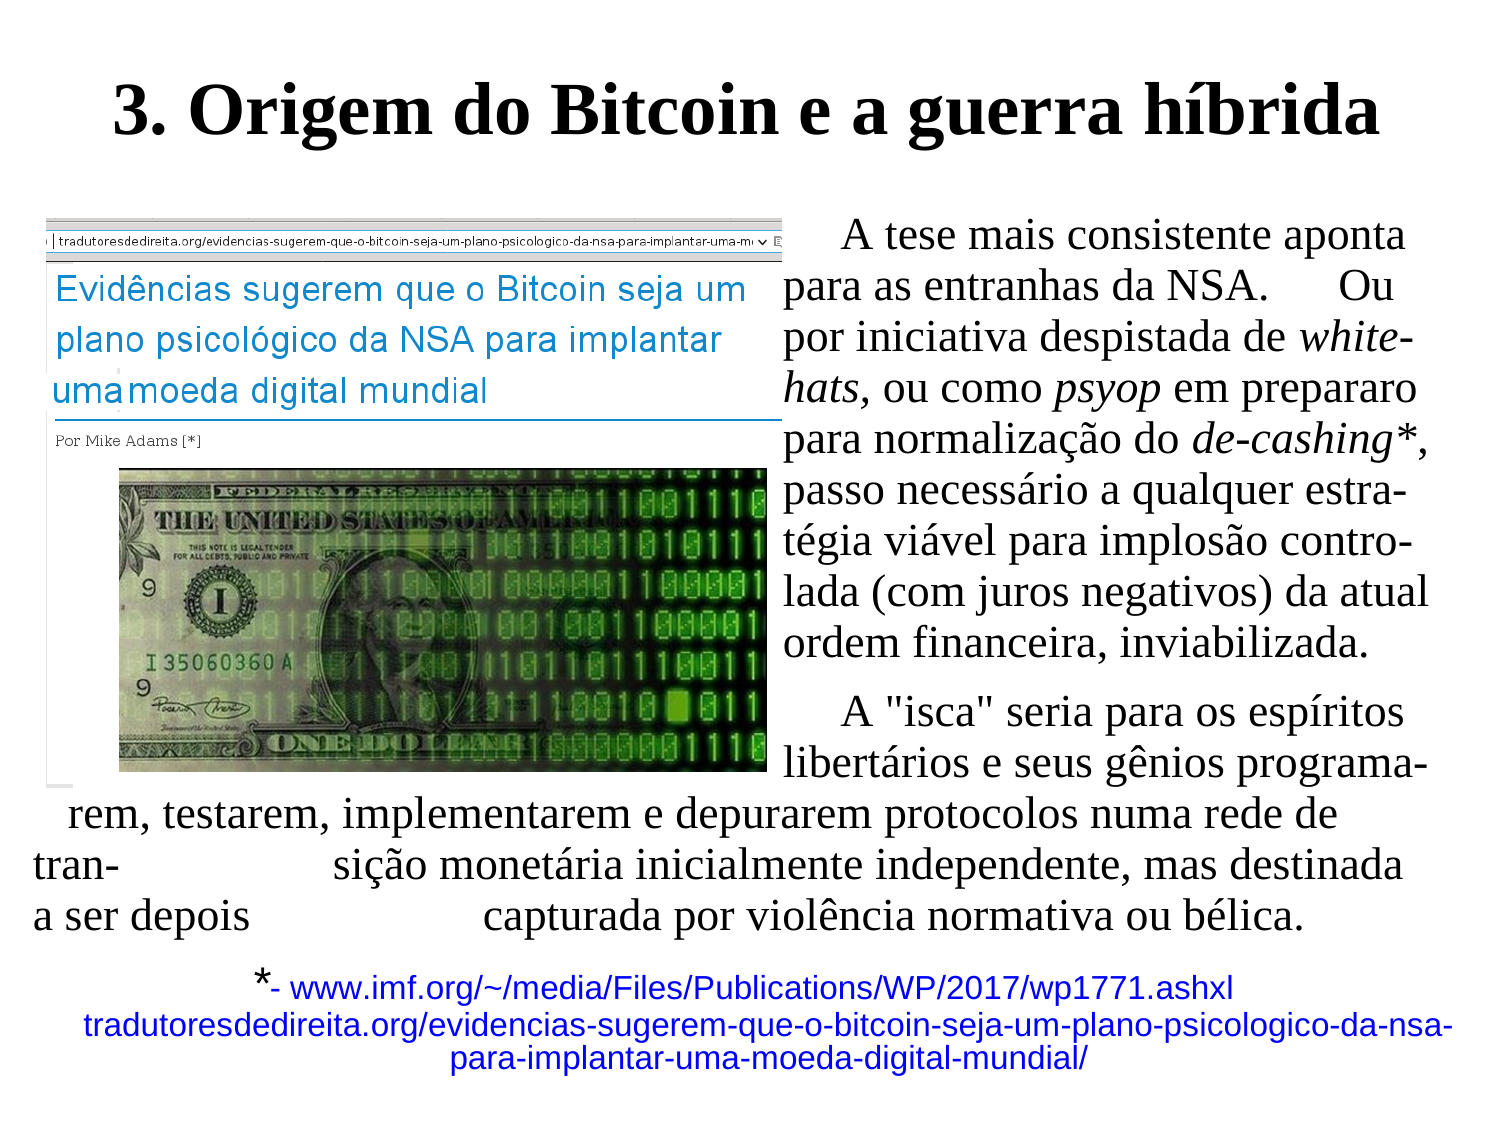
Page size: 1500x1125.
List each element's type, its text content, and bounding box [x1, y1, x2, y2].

text_box *- www.imf.org/~/media/Files/Publications/WP/2017/wp1771.ashxl tradutoresdedireita.org/evidencias-sugerem-que-o-bitcoin-seja-um-plano-psicologico-da-nsa-para-implantar-uma-moeda-digital-mundial/ [25, 963, 1470, 1082]
title 3. Origem do Bitcoin e a guerra híbrida [56, 18, 1438, 200]
text_box A tese mais consistente aponta para as entranhas da NSA. Ou por iniciativa despistada de white- hats, ou como psyop em prepararo para normalização do de-cashing*, passo necessário a qualquer estra- tégia viável para implosão contro- lada (com juros negativos) da atual ordem financeira, inviabilizada. A "isca" seria para os espíritos libertários e seus gênios programa- rem, testarem, implementarem e depurarem protocolos numa rede de tran- sição monetária inicialmente independente, mas destinada a ser depois capturada por violência normativa ou bélica. [17, 200, 1451, 1022]
